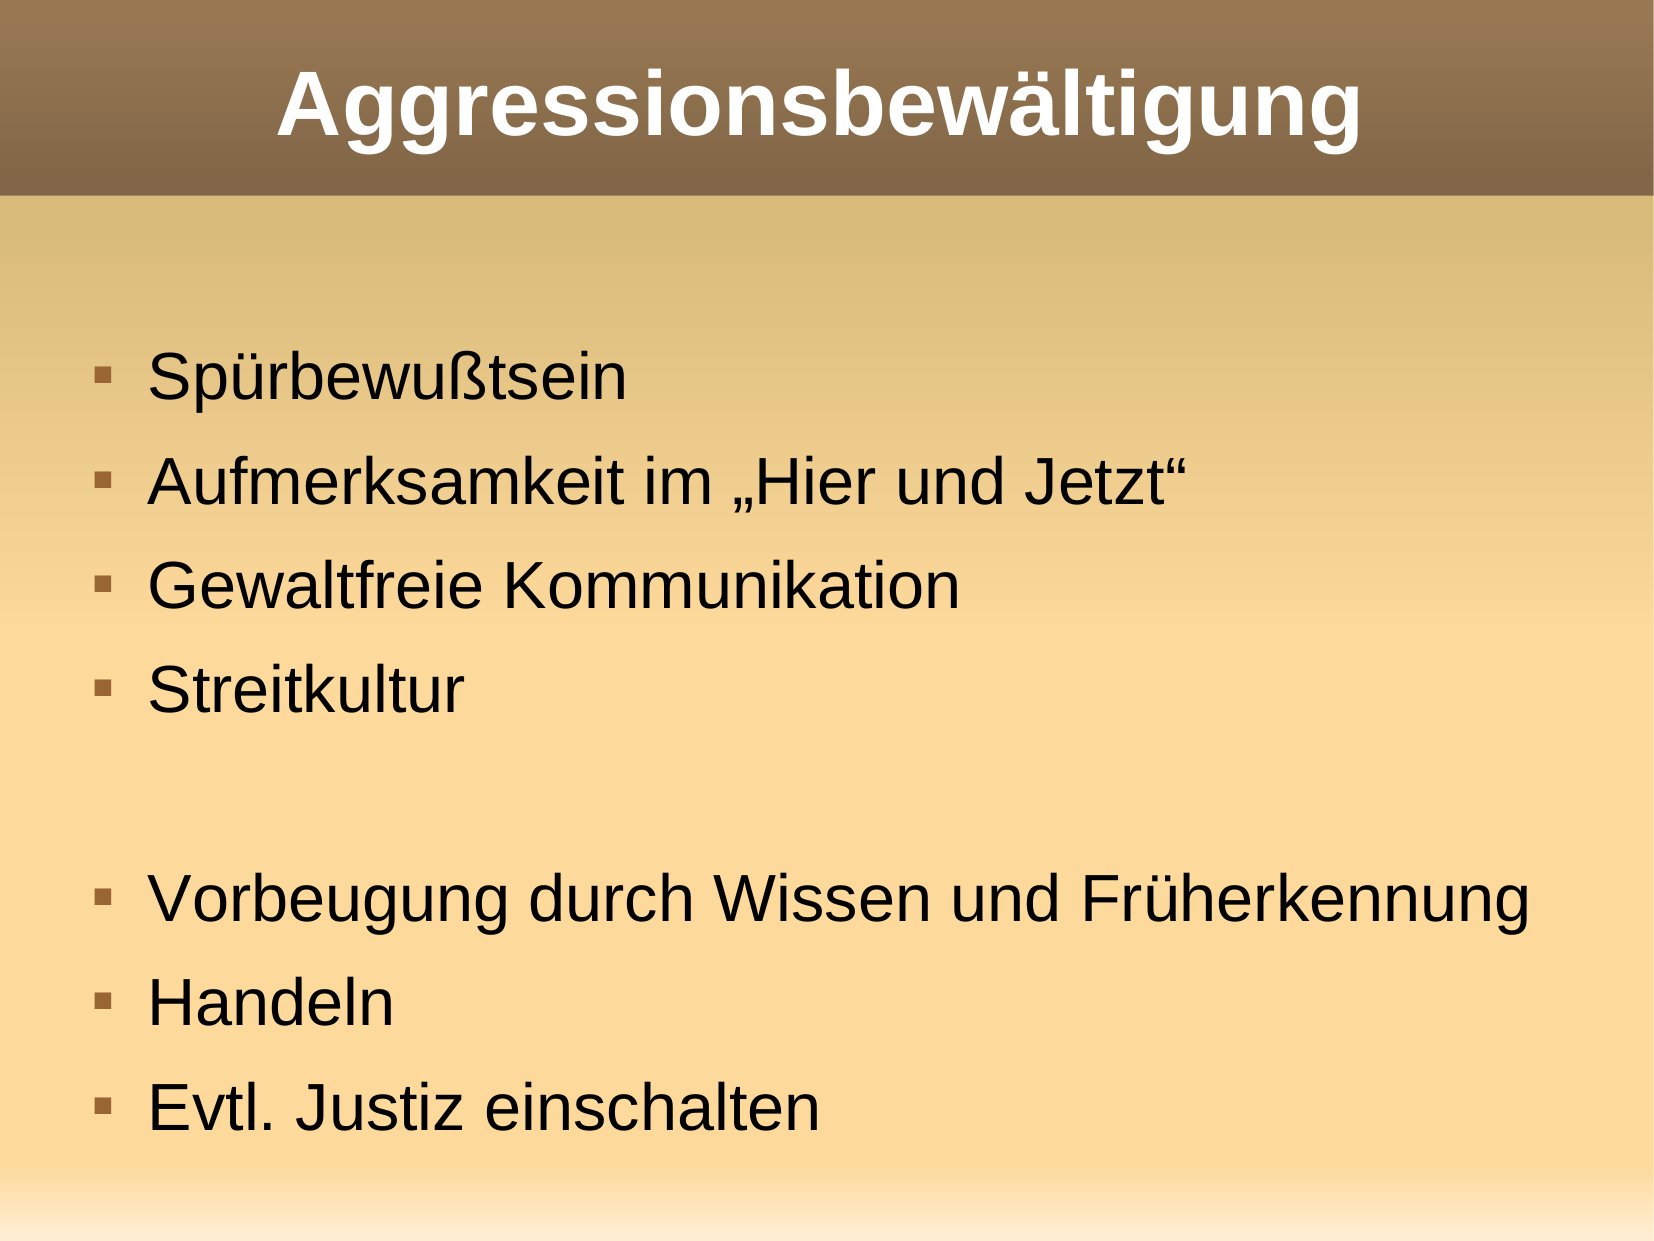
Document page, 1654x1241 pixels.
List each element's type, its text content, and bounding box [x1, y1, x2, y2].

title Aggressionsbewältigung [76, 0, 1565, 208]
picture [0, 0, 1654, 1241]
list Spürbewußtsein Aufmerksamkeit im „Hier und Jetzt“ Gewaltfreie Kommunikation Streitkultur Vorbeugung durch Wissen und Früherkennung Handeln Evtl. Justiz einschalten [76, 339, 1565, 1241]
